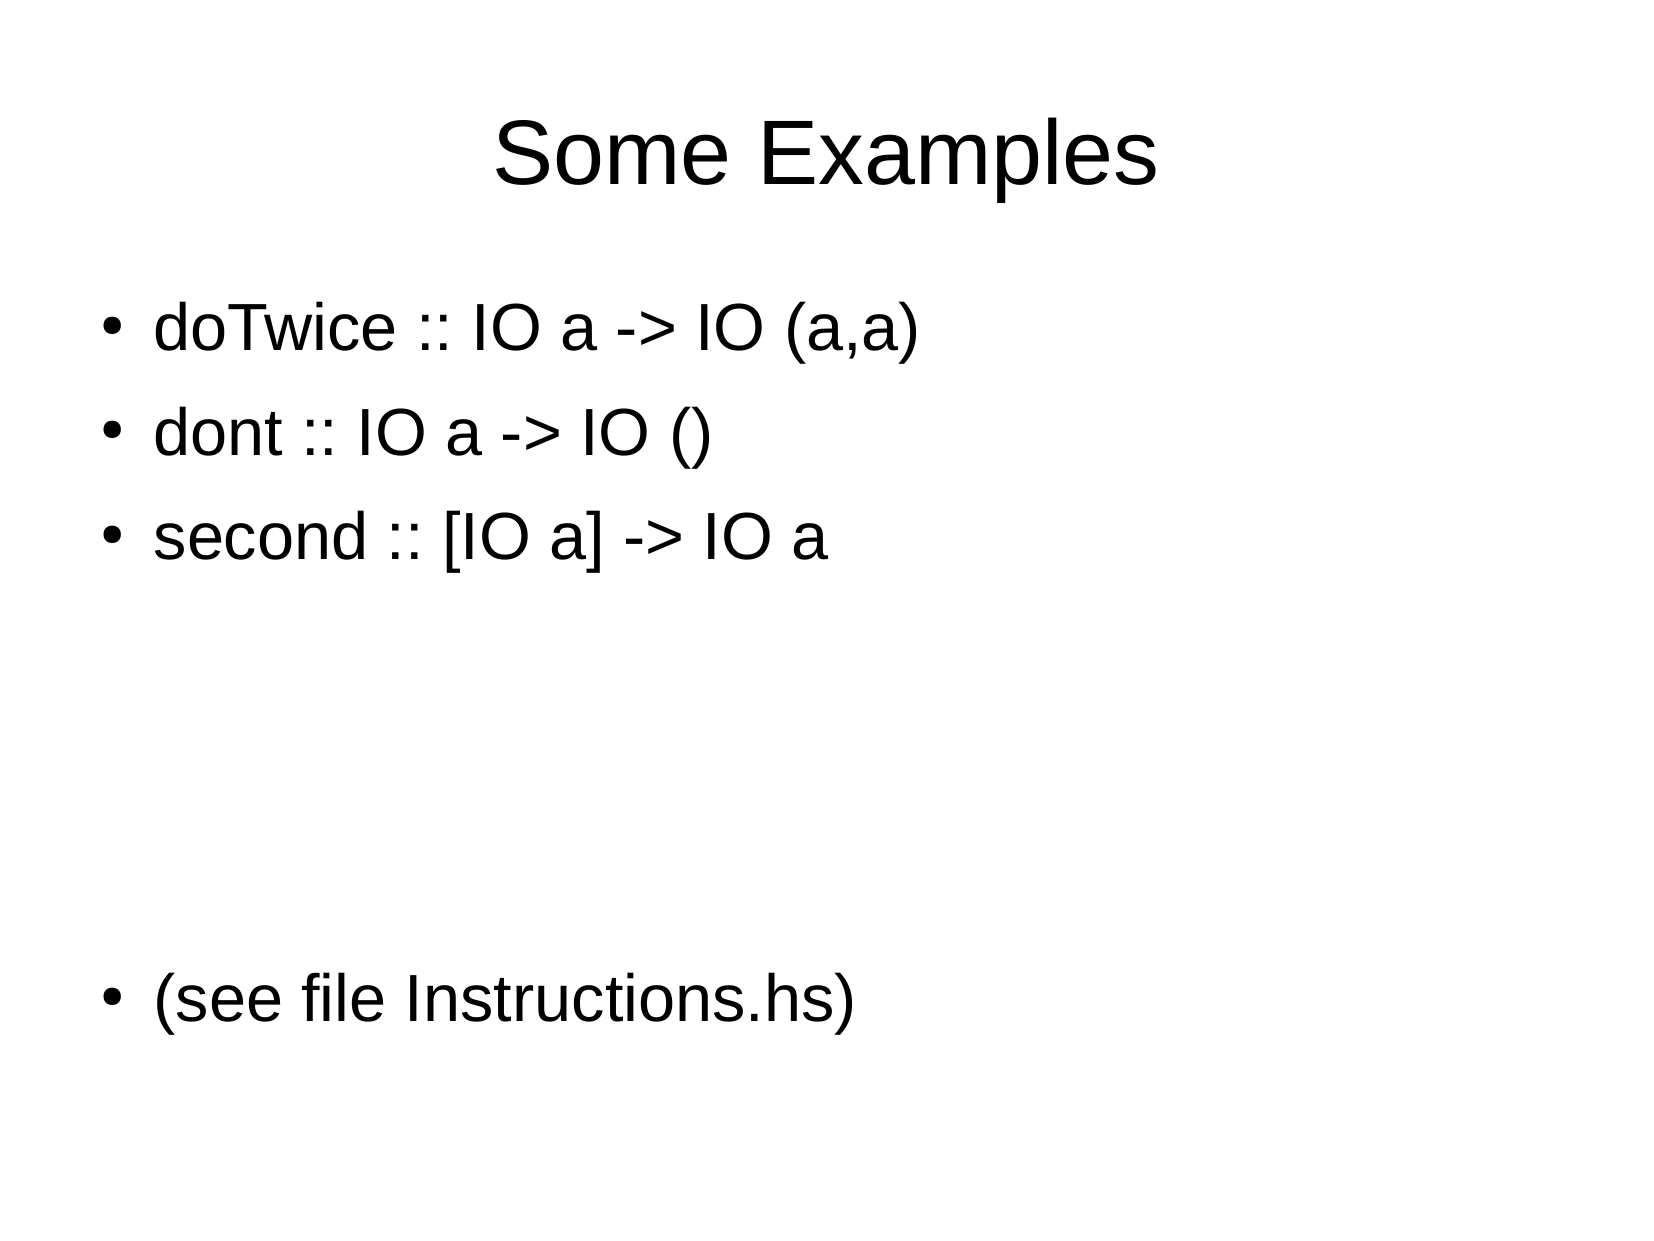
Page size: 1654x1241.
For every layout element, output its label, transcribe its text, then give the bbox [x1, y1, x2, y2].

title Some Examples [82, 49, 1571, 257]
list doTwice :: IO a -> IO (a,a) dont :: IO a -> IO () second :: [IO a] -> IO a (see file Instructions.hs) [82, 290, 1571, 1109]
